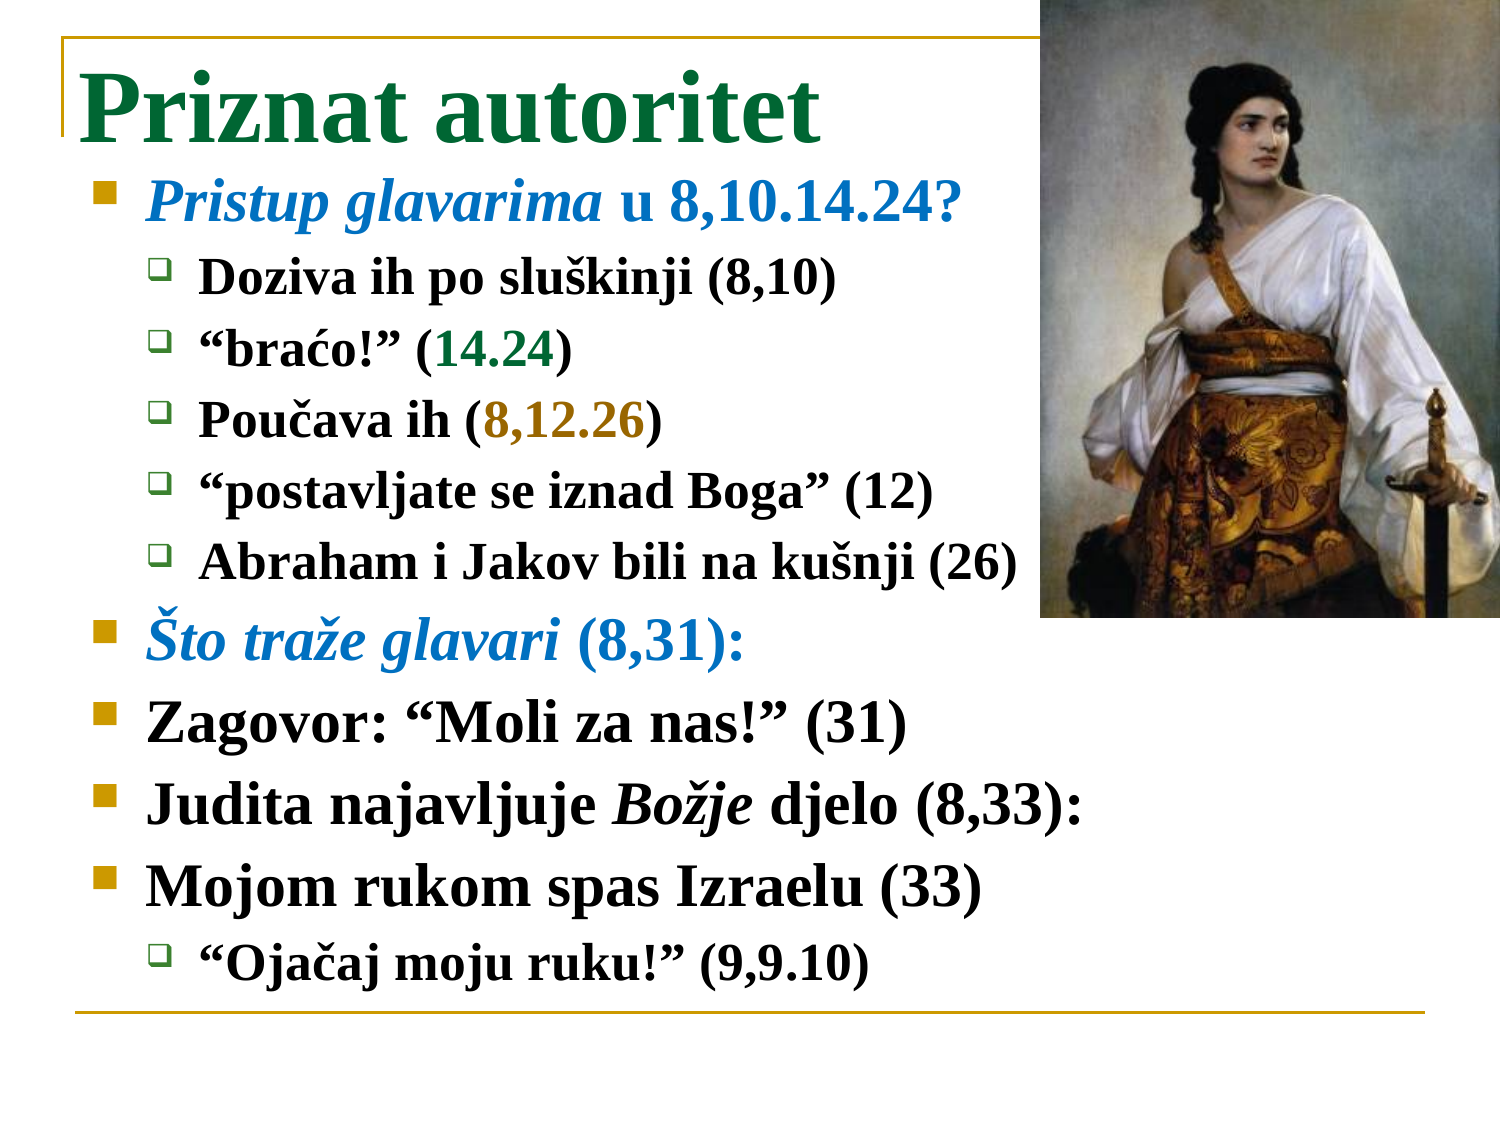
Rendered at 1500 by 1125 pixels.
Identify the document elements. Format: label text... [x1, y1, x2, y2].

title Priznat autoritet [63, 31, 1040, 218]
list Pristup glavarima u 8,10.14.24? Doziva ih po sluškinji (8,10) “braćo!” (14.24) Poučava ih (8,12.26) “postavljate se iznad Boga” (12) Abraham i Jakov bili na kušnji (26) Što traže glavari (8,31): Zagovor: “Moli za nas!” (31) Judita najavljuje Božje djelo (8,33): Mojom rukom spas Izraelu (33) “Ojačaj moju ruku!” (9,9.10) [75, 160, 1426, 1006]
picture [1040, 0, 1500, 618]
